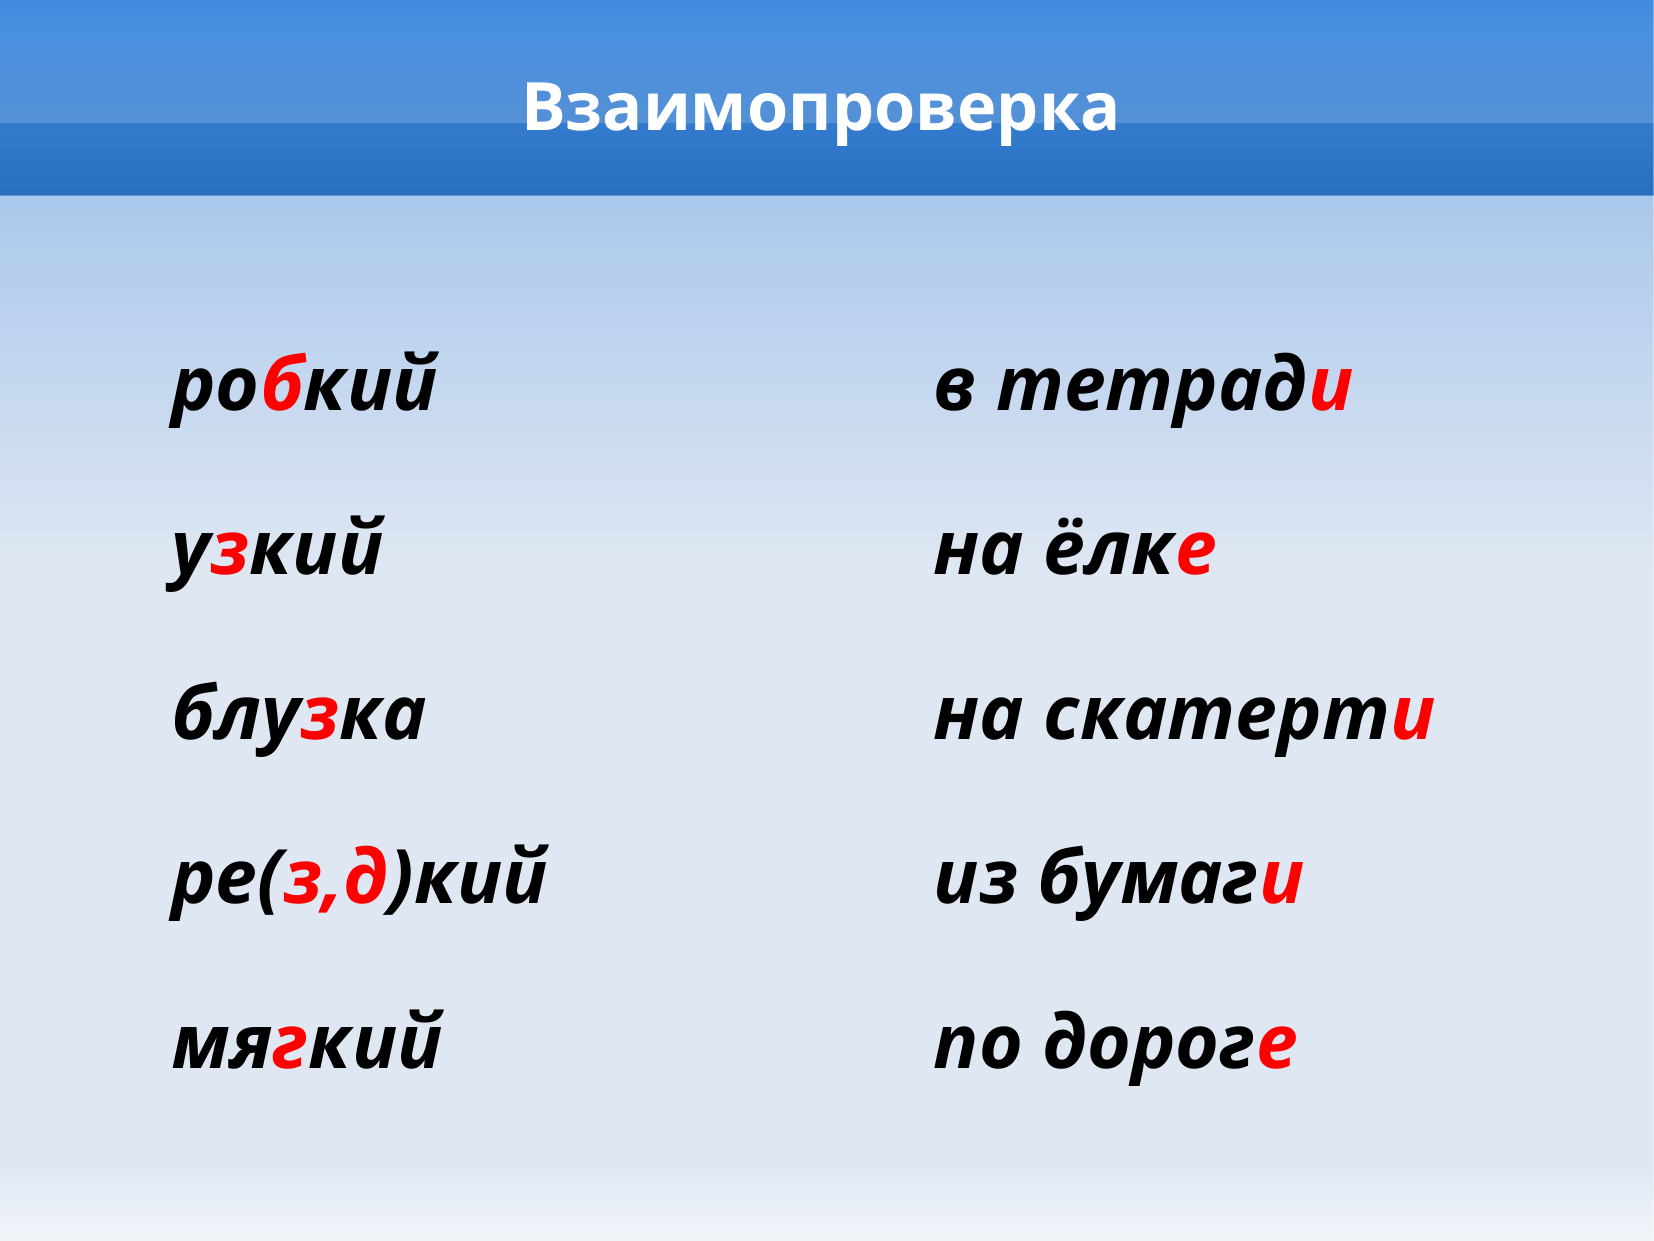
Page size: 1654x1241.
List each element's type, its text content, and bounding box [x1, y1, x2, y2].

list в тетради на ёлке на скатерти из бумаги по дороге [845, 290, 1572, 1094]
list робкий узкий блузка ре(з,д)кий мягкий [82, 290, 809, 1152]
title Взаимопроверка [76, 0, 1565, 208]
